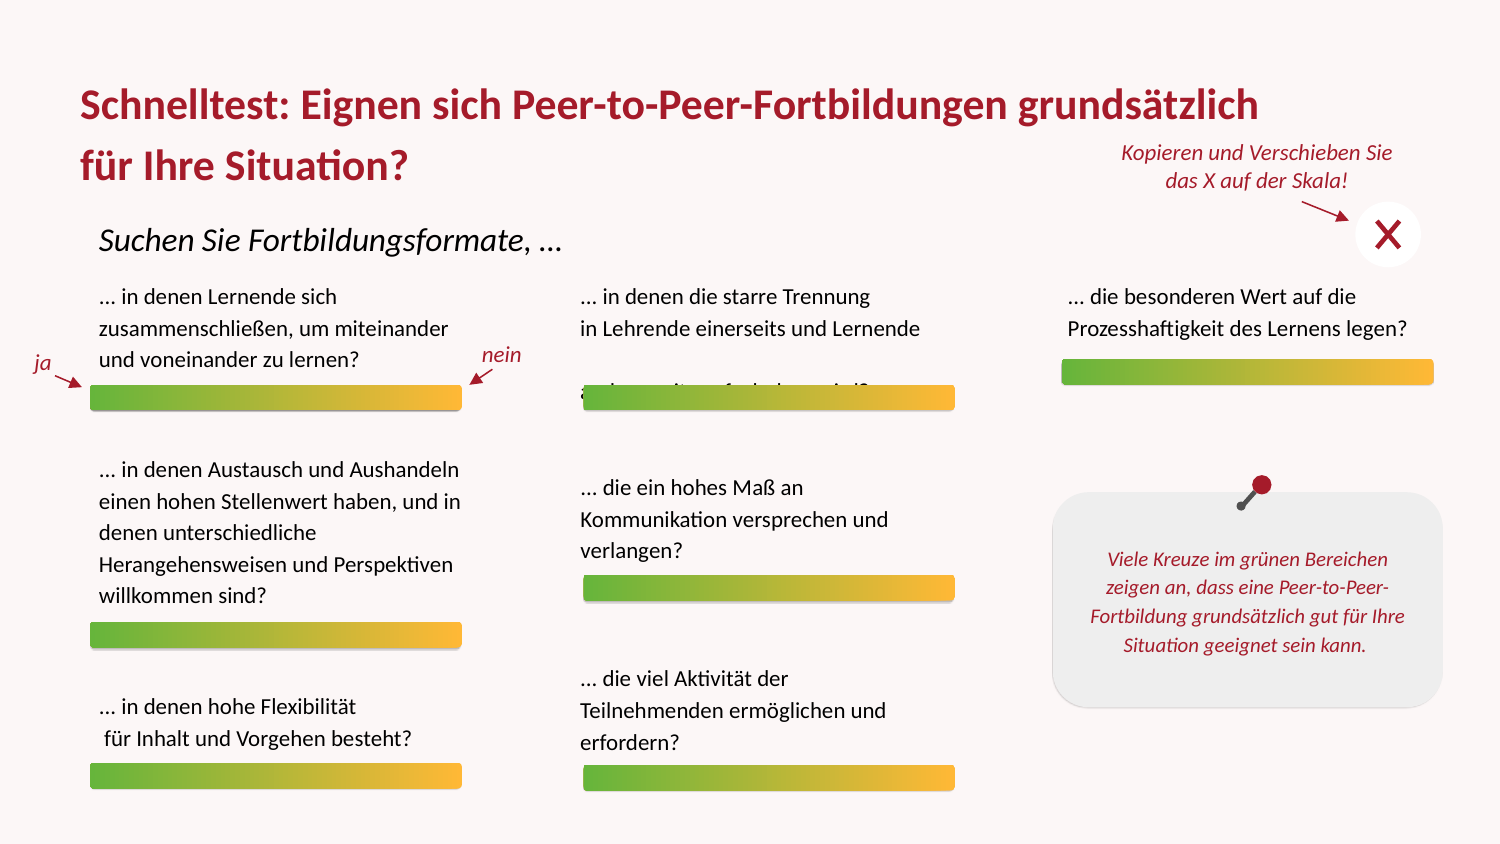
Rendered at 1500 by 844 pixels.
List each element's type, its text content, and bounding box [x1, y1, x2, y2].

text_box ... in denen Austausch und Aushandeln einen hohen Stellenwert haben, und in denen unterschiedliche Herangehensweisen und Perspektiven willkommen sind? [83, 435, 514, 624]
text_box [583, 574, 956, 601]
text_box [90, 762, 462, 789]
text_box ... in denen die starre Trennung in Lehrende einerseits und Lernende andererseits aufgehoben wird? [565, 262, 937, 419]
text_box [583, 384, 956, 411]
text_box Suchen Sie Fortbildungsformate, … [84, 197, 1292, 274]
text_box Kopieren und Verschieben Sie das X auf der Skala! [1104, 122, 1410, 208]
text_box Schnelltest: Eignen sich Peer-to-Peer-Fortbildungen grundsätzlich für Ihre Situation? [65, 53, 1338, 204]
text_box [583, 764, 956, 791]
text_box [1052, 475, 1443, 708]
text_box [90, 621, 462, 648]
text_box ... in denen Lernende sich zusammenschließen, um miteinander und voneinander zu lernen? [83, 262, 514, 388]
text_box ja [19, 332, 99, 391]
text_box nein [466, 324, 583, 383]
text_box ... in denen hohe Flexibilität für Inhalt und Vorgehen besteht? [84, 672, 438, 766]
text_box [90, 384, 462, 411]
text_box ... die besonderen Wert auf die Prozesshaftigkeit des Lernens legen? [1052, 262, 1425, 356]
text_box Viele Kreuze im grünen Bereichen zeigen an, dass eine Peer-to-Peer- Fortbildung grundsätzlich gut für Ihre Situation geeignet sein kann. [1065, 526, 1430, 672]
text_box [1355, 208, 1421, 268]
text_box [1061, 358, 1434, 385]
text_box ... die viel Aktivität der Teilnehmenden ermöglichen und erfordern? [565, 644, 937, 770]
text_box ... die ein hohes Maß an Kommunikation versprechen und verlangen? [565, 453, 919, 579]
